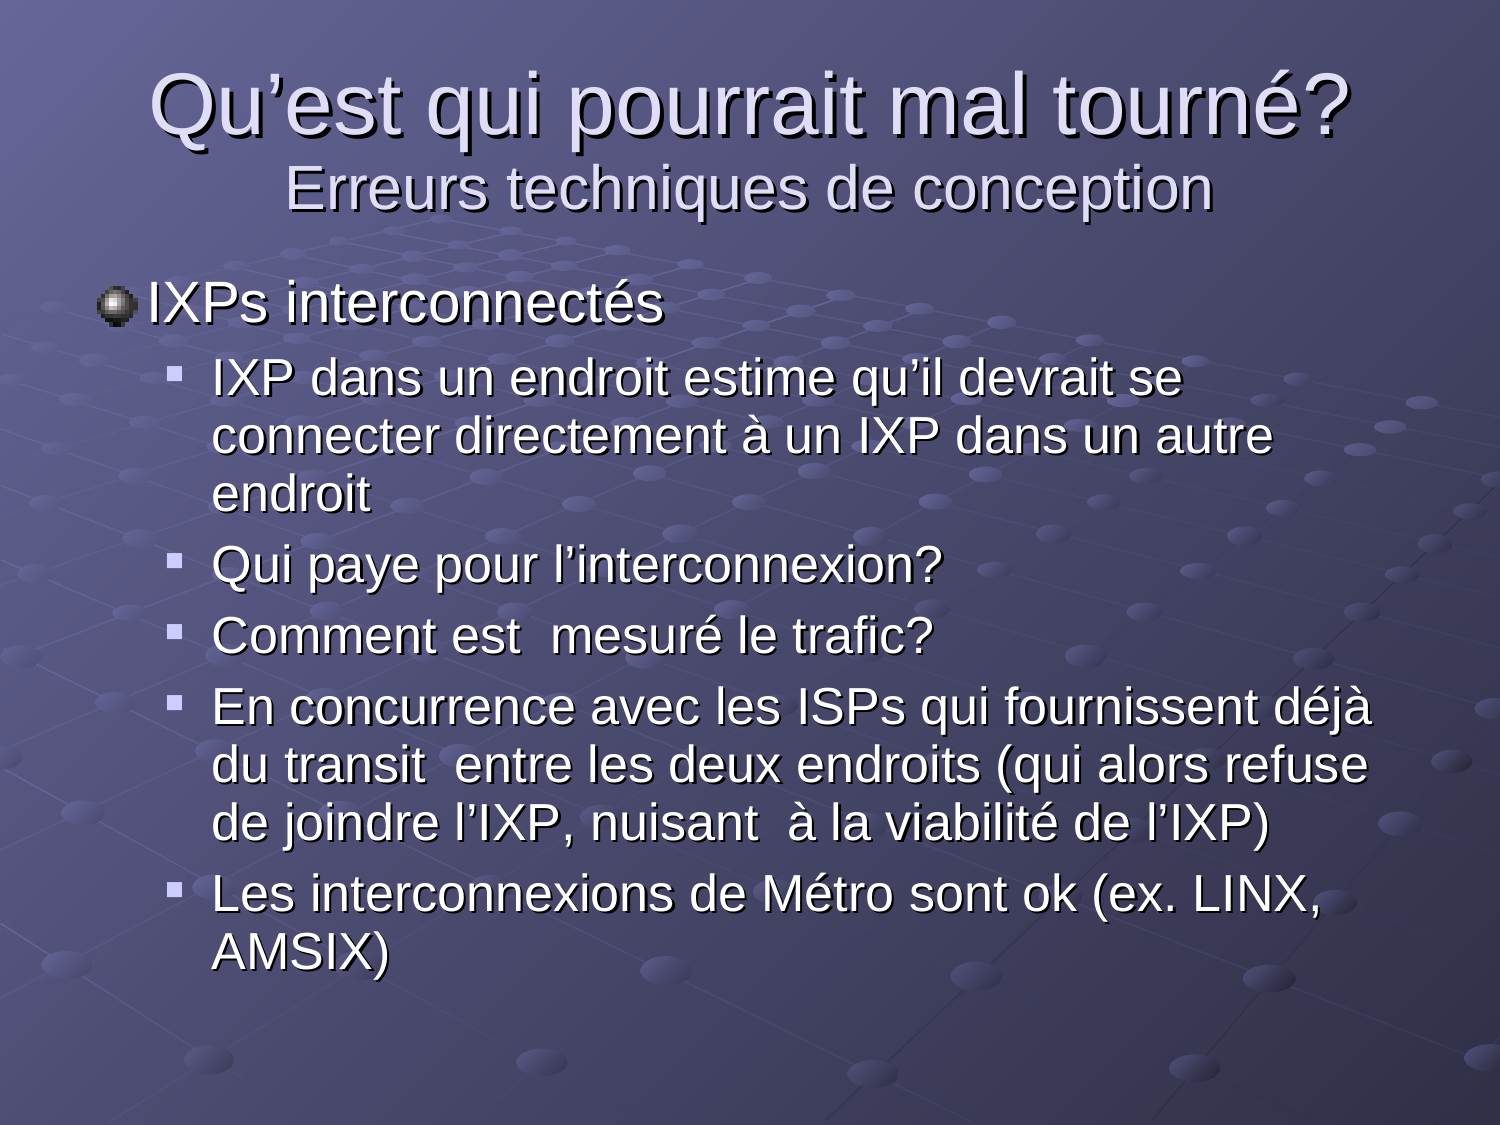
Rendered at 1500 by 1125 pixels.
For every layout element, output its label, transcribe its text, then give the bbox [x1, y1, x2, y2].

list IXPs interconnectés IXP dans un endroit estime qu’il devrait se connecter directement à un IXP dans un autre endroit Qui paye pour l’interconnexion? Comment est mesuré le trafic? En concurrence avec les ISPs qui fournissent déjà du transit entre les deux endroits (qui alors refuse de joindre l’IXP, nuisant à la viabilité de l’IXP) Les interconnexions de Métro sont ok (ex. LINX, AMSIX) [75, 262, 1426, 1088]
title Qu’est qui pourrait mal tourné? Erreurs techniques de conception [75, 41, 1426, 237]
